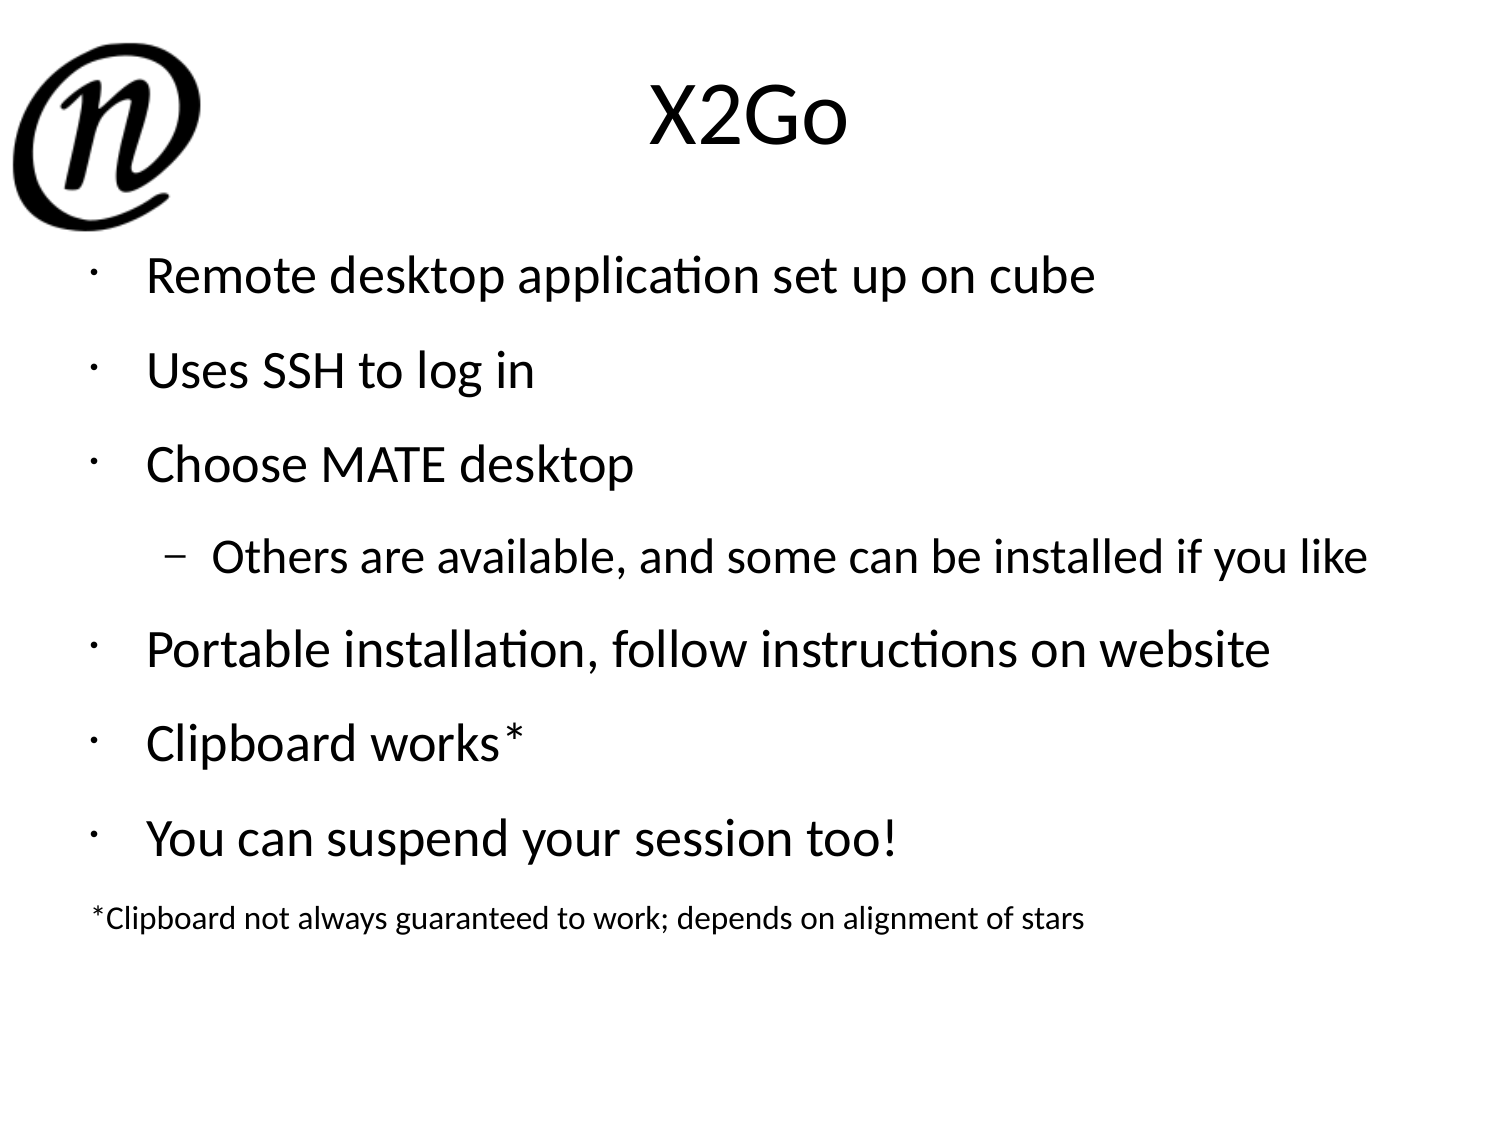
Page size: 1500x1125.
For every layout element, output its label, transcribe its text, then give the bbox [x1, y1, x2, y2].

title X2Go [75, 45, 1425, 233]
picture [0, 30, 214, 245]
list Remote desktop application set up on cube Uses SSH to log in Choose MATE desktop Others are available, and some can be installed if you like Portable installation, follow instructions on website Clipboard works* You can suspend your session too! *Clipboard not always guaranteed to work; depends on alignment of stars [75, 232, 1412, 975]
